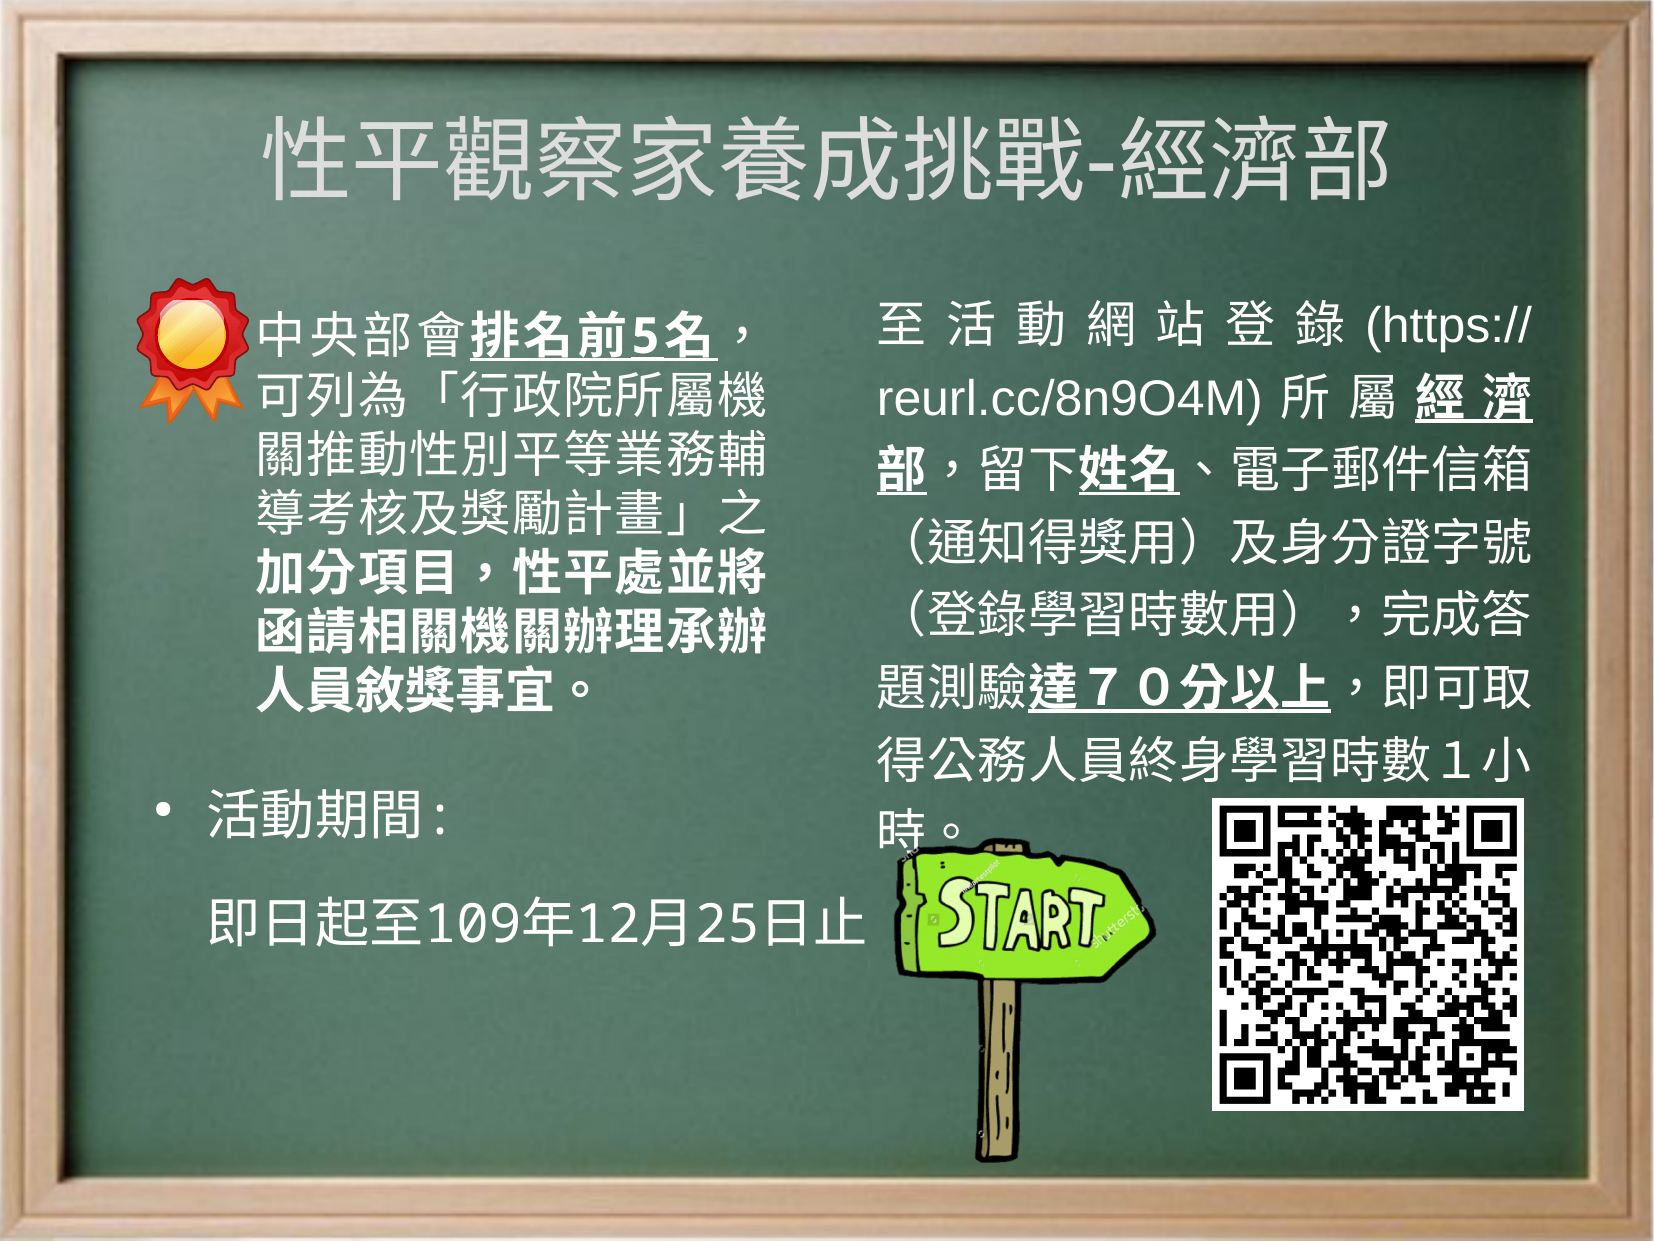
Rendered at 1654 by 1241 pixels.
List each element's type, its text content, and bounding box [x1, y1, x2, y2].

list 活動期間: 即日起至109年12月25日止 [64, 791, 928, 1011]
list 中央部會排名前5名，可列為「行政院所屬機關推動性別平等業務輔導考核及獎勵計畫」之加分項目，性平處並將函請相關機關辦理承辦人員敘獎事宜。 [113, 309, 768, 783]
picture [0, 0, 1654, 1241]
text_box 至活動網站登錄(https://reurl.cc/8n9O4M)所屬經濟部，留下姓名、電子郵件信箱（通知得獎用）及身分證字號（登錄學習時數用），完成答題測驗達７０分以上，即可取得公務人員終身學習時數１小時。 [862, 277, 1548, 797]
title 性平觀察家養成挑戰-經濟部 [82, 43, 1571, 264]
